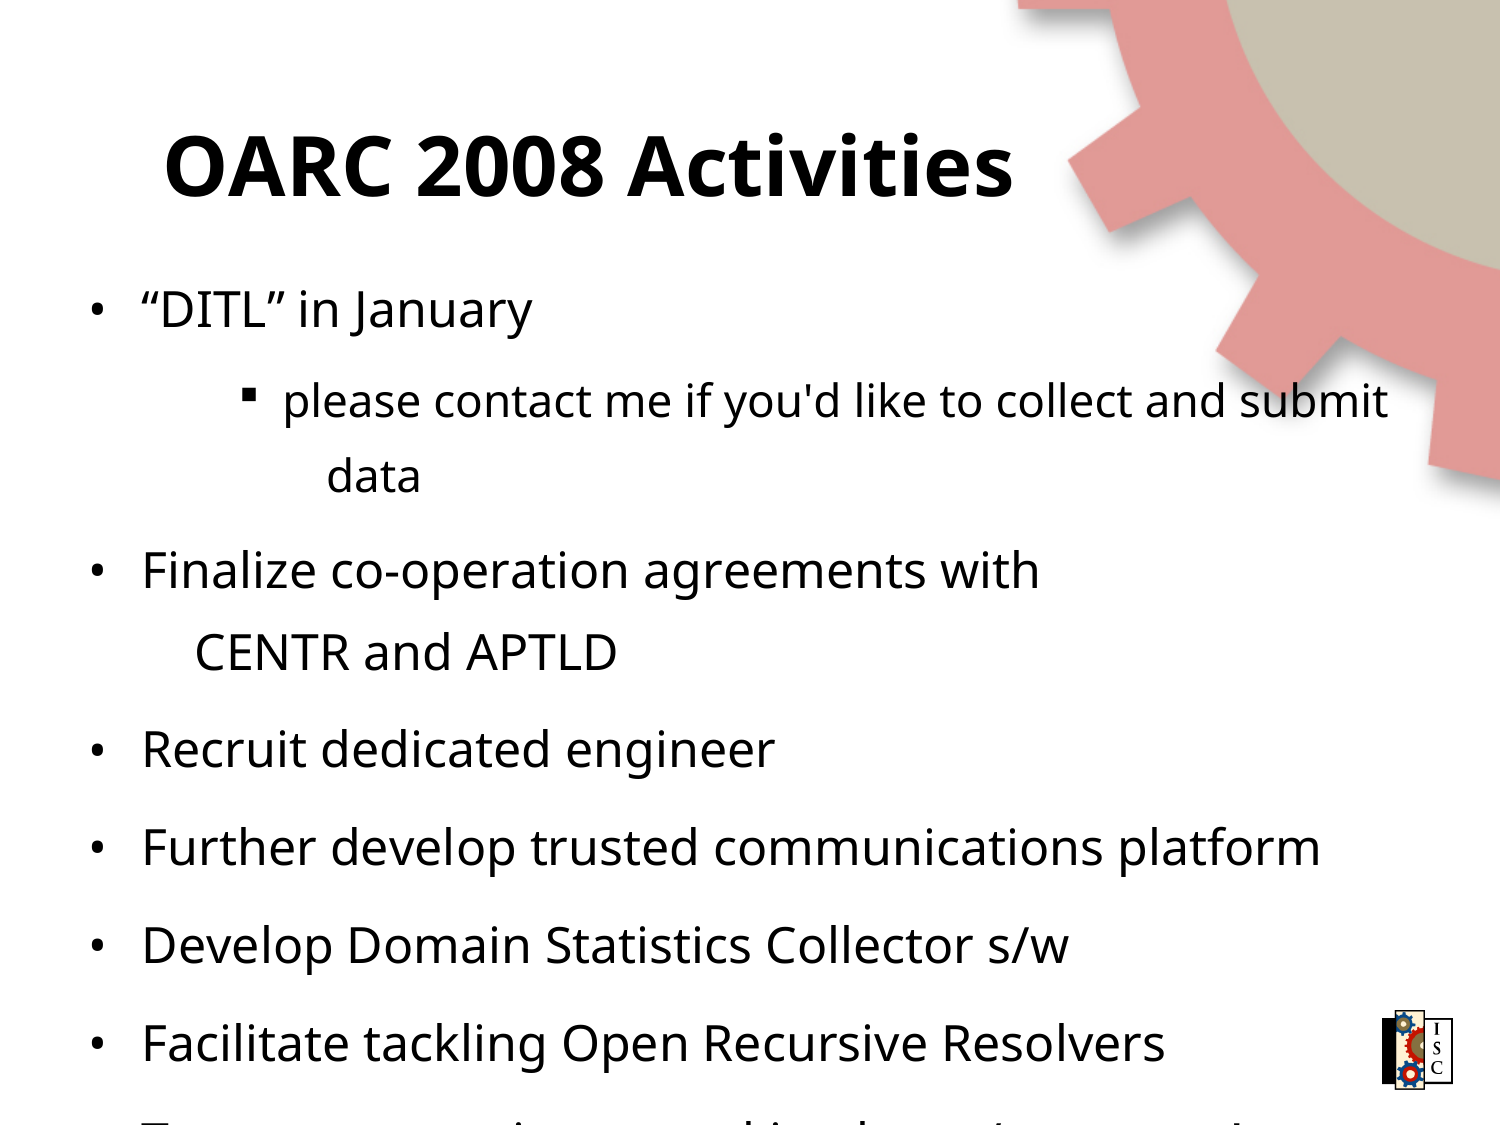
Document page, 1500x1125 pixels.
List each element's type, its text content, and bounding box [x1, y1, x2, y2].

list “DITL” in January please contact me if you'd like to collect and submit data Finalize co-operation agreements with CENTR and APTLD Recruit dedicated engineer Further develop trusted communications platform Develop Domain Statistics Collector s/w Facilitate tackling Open Recursive Resolvers Two more meetings – seeking hosts/sponsors ! [88, 261, 1444, 1075]
picture [0, 0, 1500, 1125]
title OARC 2008 Activities [162, 26, 1472, 280]
